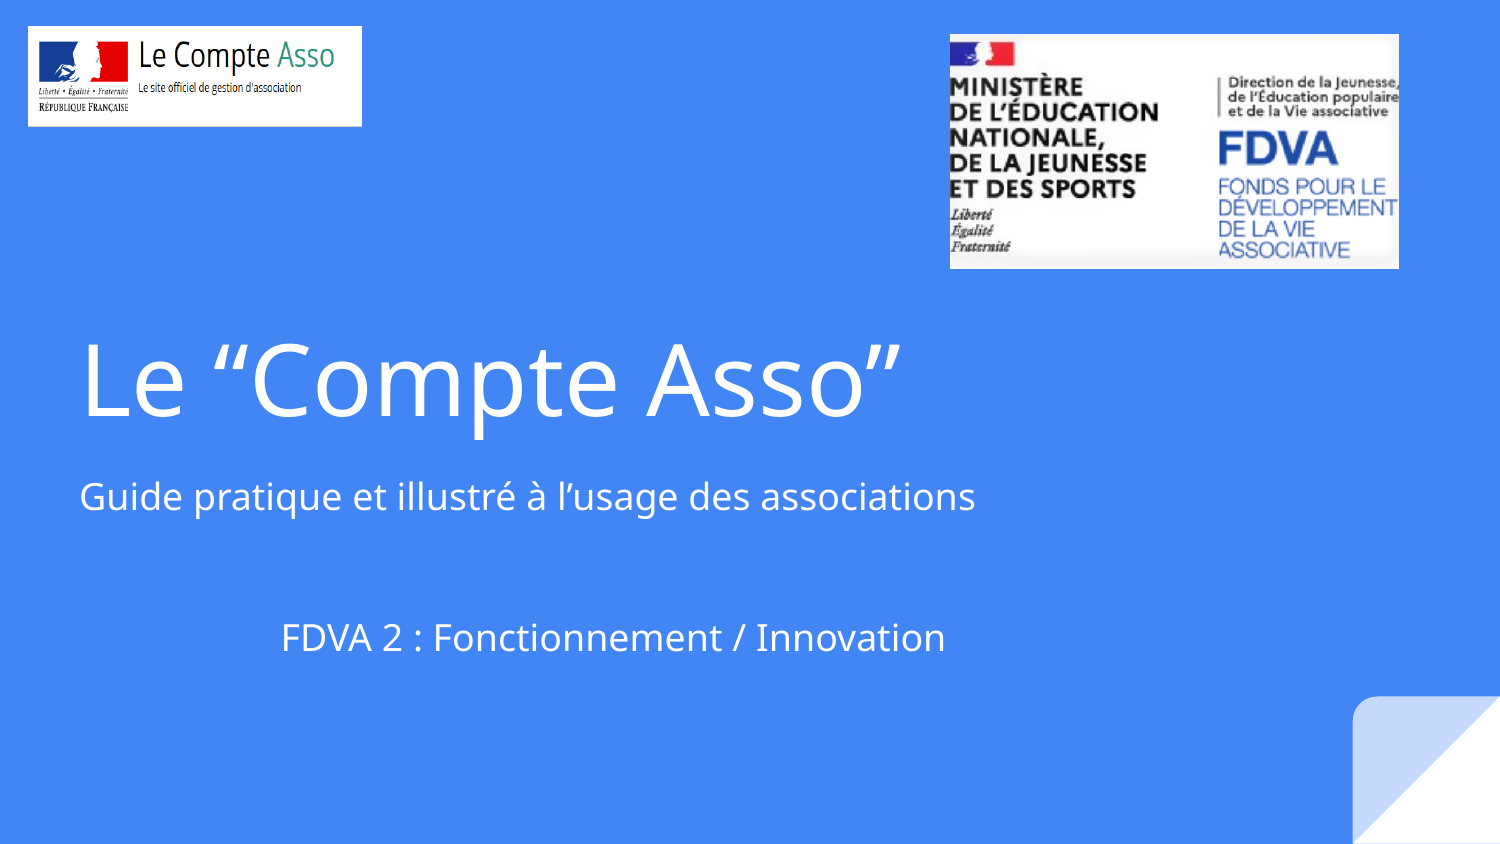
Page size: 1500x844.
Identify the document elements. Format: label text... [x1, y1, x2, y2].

title Le “Compte Asso” [64, 298, 1413, 452]
picture [950, 34, 1399, 269]
subtitle Guide pratique et illustré à l’usage des associations [64, 457, 1413, 529]
text_box FDVA 2 : Fonctionnement / Innovation [265, 599, 1158, 671]
picture [28, 26, 362, 127]
